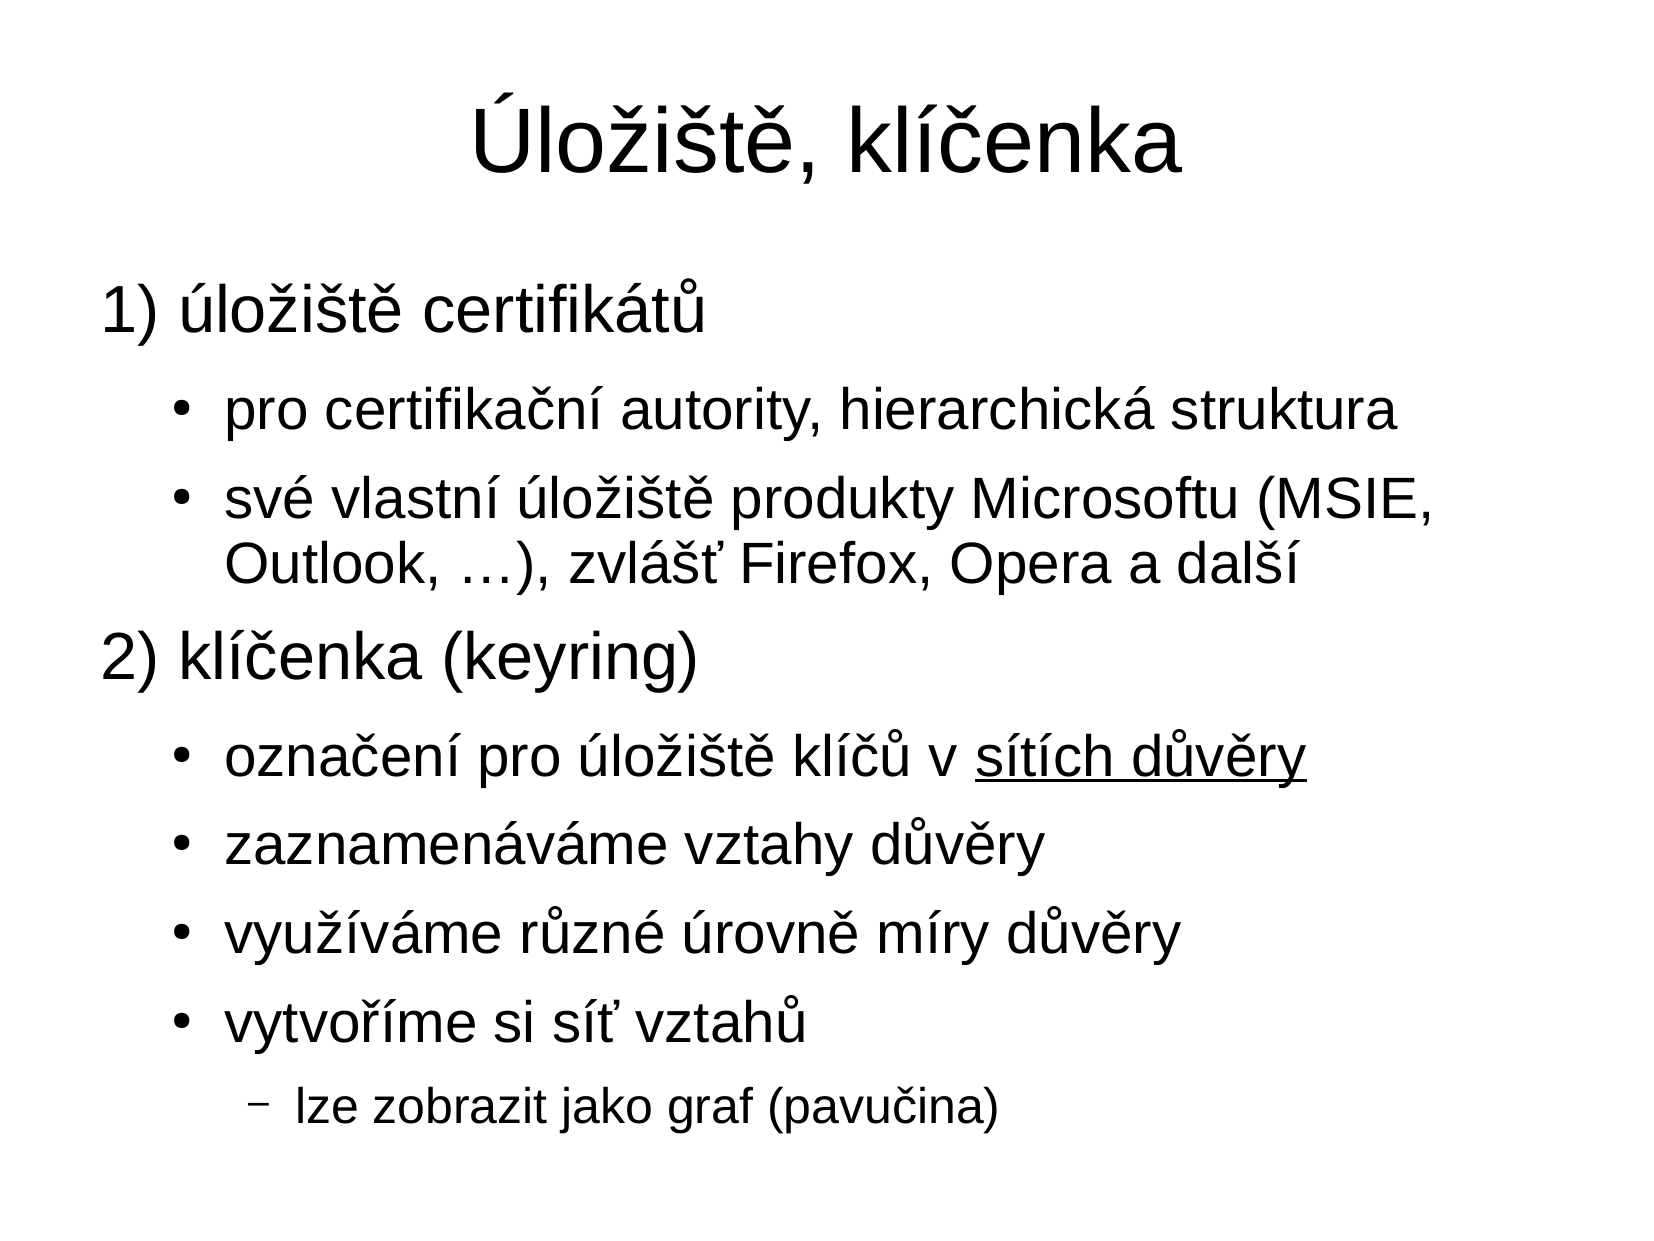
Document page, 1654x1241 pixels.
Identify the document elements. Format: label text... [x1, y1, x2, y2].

list úložiště certifikátů pro certifikační autority, hierarchická struktura své vlastní úložiště produkty Microsoftu (MSIE, Outlook, …), zvlášť Firefox, Opera a další klíčenka (keyring) označení pro úložiště klíčů v sítích důvěry zaznamenáváme vztahy důvěry využíváme různé úrovně míry důvěry vytvoříme si síť vztahů lze zobrazit jako graf (pavučina) [82, 272, 1571, 1133]
title Úložiště, klíčenka [82, 45, 1571, 238]
